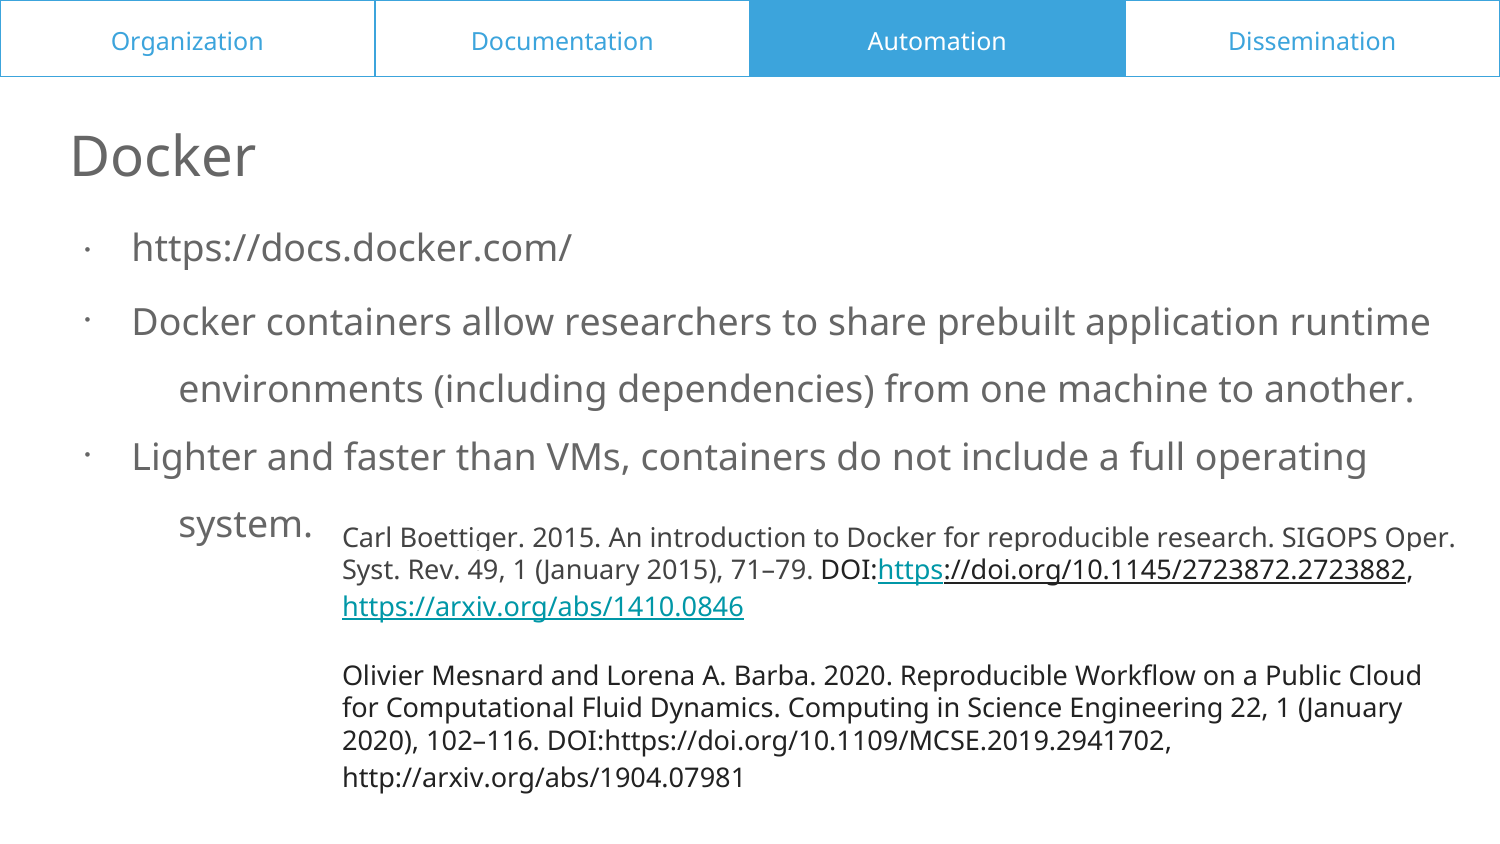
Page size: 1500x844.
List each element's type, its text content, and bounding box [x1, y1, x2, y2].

text_box Docker [54, 105, 1430, 228]
text_box https://docs.docker.com/ Docker containers allow researchers to share prebuilt application runtime environments (including dependencies) from one machine to another. Lighter and faster than VMs, containers do not include a full operating system. [54, 193, 1472, 559]
text_box Documentation [375, 0, 749, 77]
text_box Dissemination [1125, 0, 1500, 77]
text_box Organization [0, 0, 374, 77]
text_box Automation [750, 0, 1124, 77]
text_box Carl Boettiger. 2015. An introduction to Docker for reproducible research. SIGOPS Oper. Syst. Rev. 49, 1 (January 2015), 71–79. DOI:https://doi.org/10.1145/2723872.2723882, https://arxiv.org/abs/1410.0846 Olivier Mesnard and Lorena A. Barba. 2020. Reproducible Workflow on a Public Cloud for Computational Fluid Dynamics. Computing in Science Engineering 22, 1 (January 2020), 102–116. DOI:https://doi.org/10.1109/MCSE.2019.2941702, http://arxiv.org/abs/1904.07981 [327, 504, 1472, 761]
